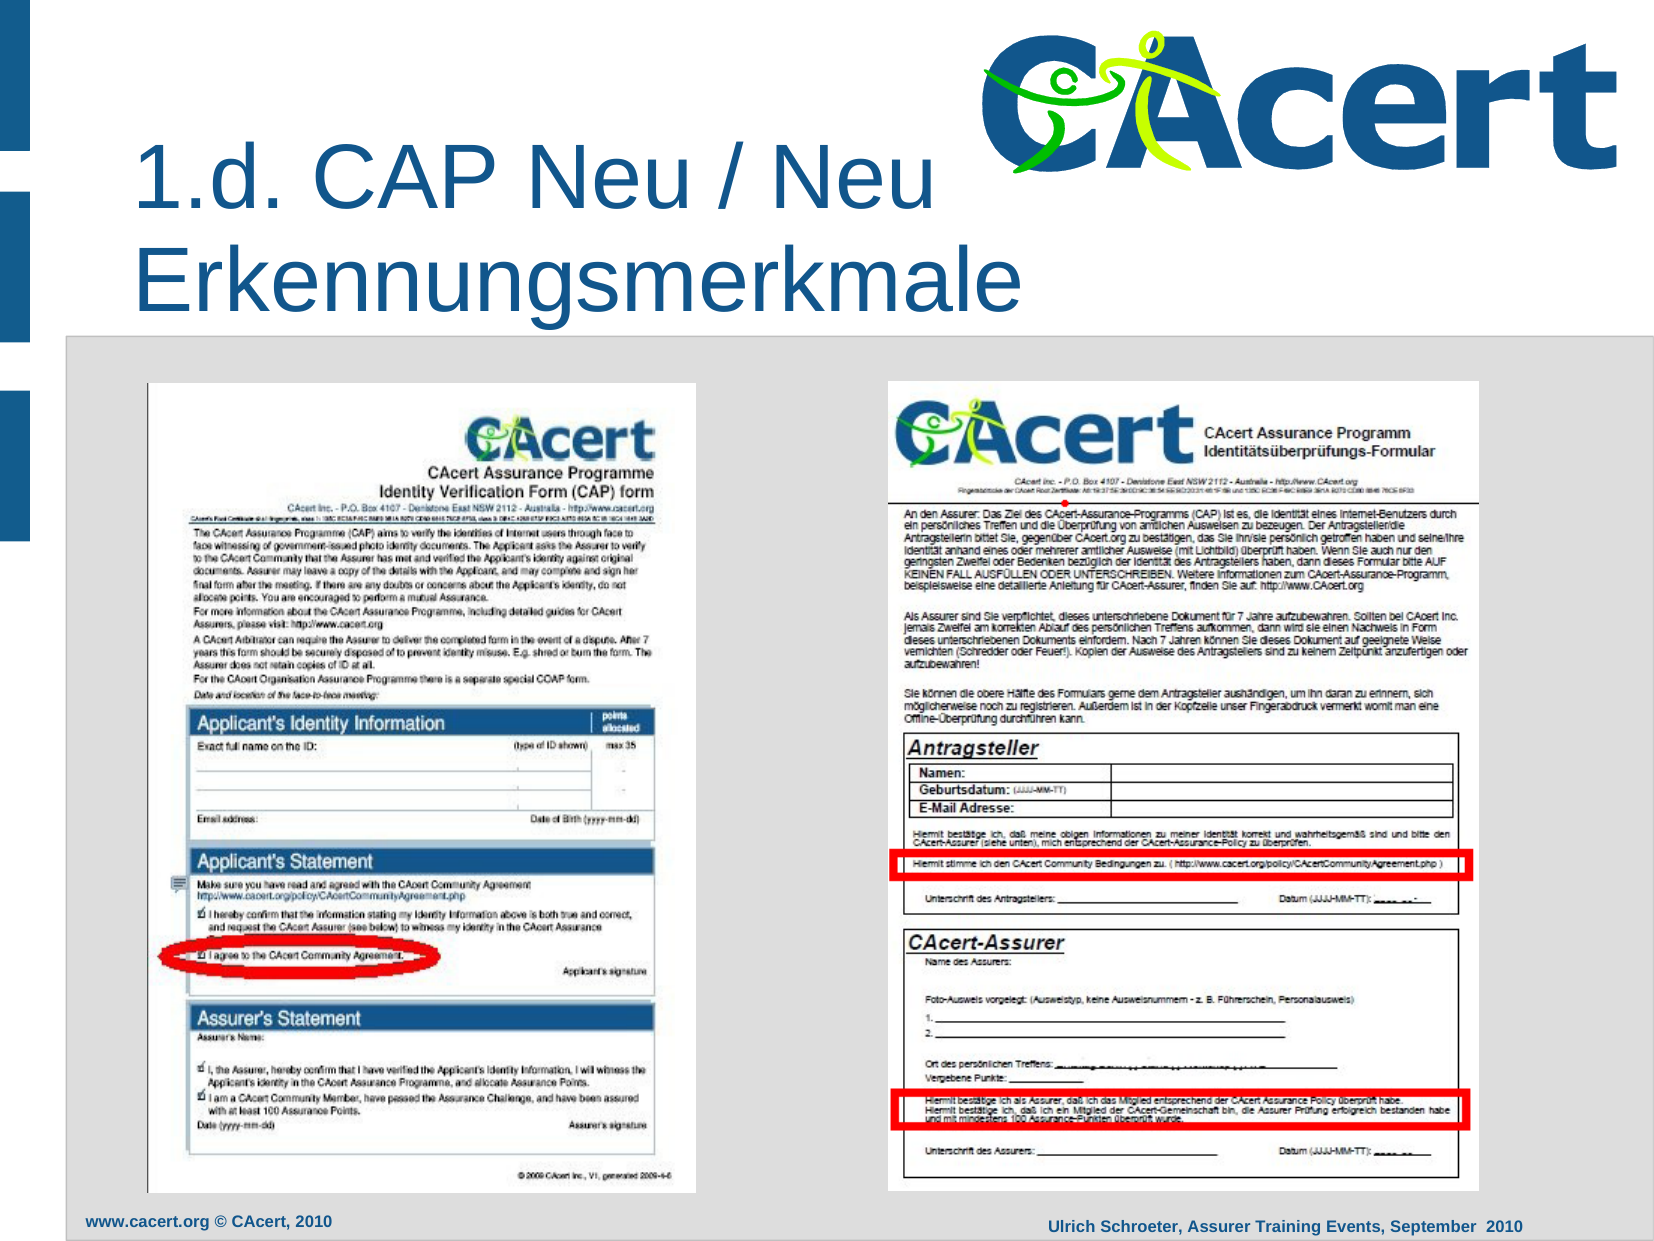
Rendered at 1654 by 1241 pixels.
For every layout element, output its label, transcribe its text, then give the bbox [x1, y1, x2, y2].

picture [147, 383, 696, 1193]
text_box 1.d. CAP Neu / Neu Erkennungsmerkmale [118, 118, 1041, 338]
picture [888, 381, 1479, 1191]
